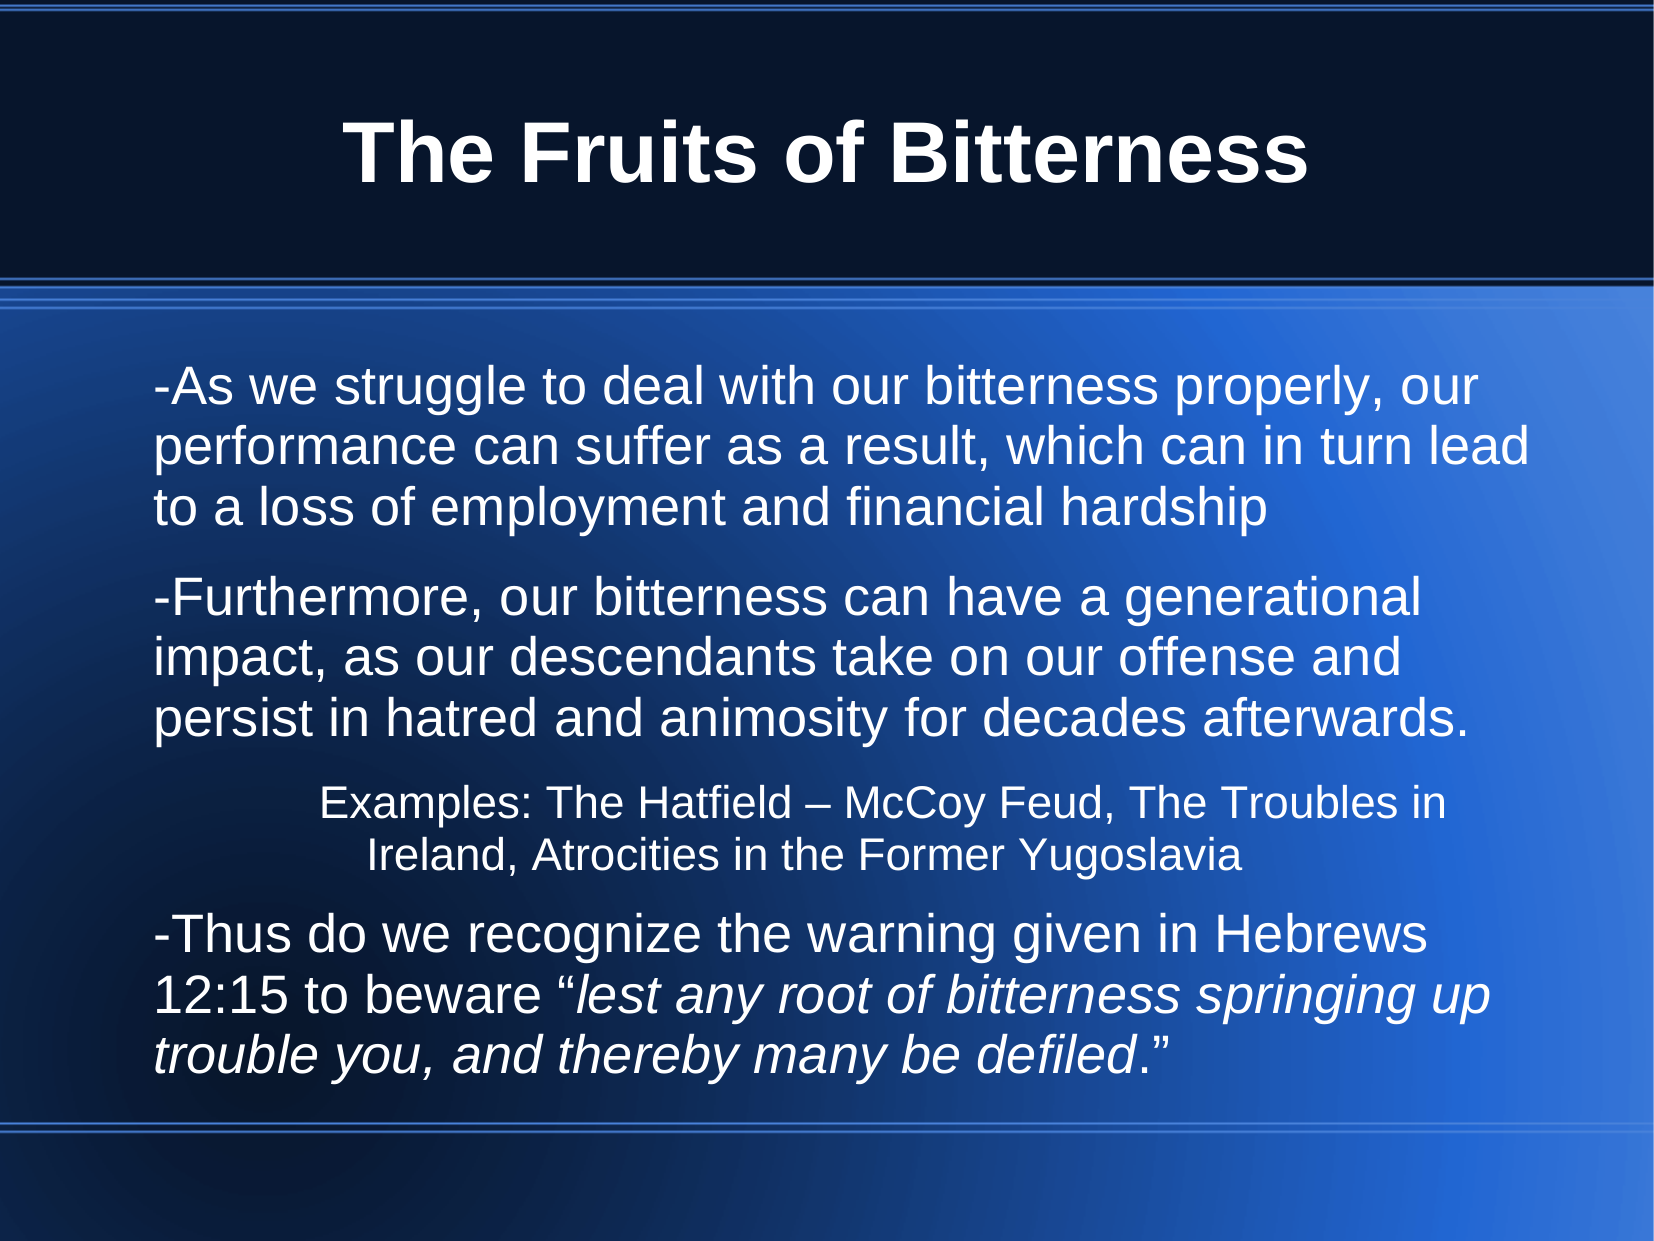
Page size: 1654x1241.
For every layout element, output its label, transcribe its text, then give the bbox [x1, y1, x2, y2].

picture [0, 0, 1654, 1241]
title The Fruits of Bitterness [82, 49, 1571, 257]
list -As we struggle to deal with our bitterness properly, our performance can suffer as a result, which can in turn lead to a loss of employment and financial hardship -Furthermore, our bitterness can have a generational impact, as our descendants take on our offense and persist in hatred and animosity for decades afterwards. Examples: The Hatfield – McCoy Feud, The Troubles in Ireland, Atrocities in the Former Yugoslavia -Thus do we recognize the warning given in Hebrews 12:15 to beware “lest any root of bitterness springing up trouble you, and thereby many be defiled.” [82, 355, 1571, 1241]
